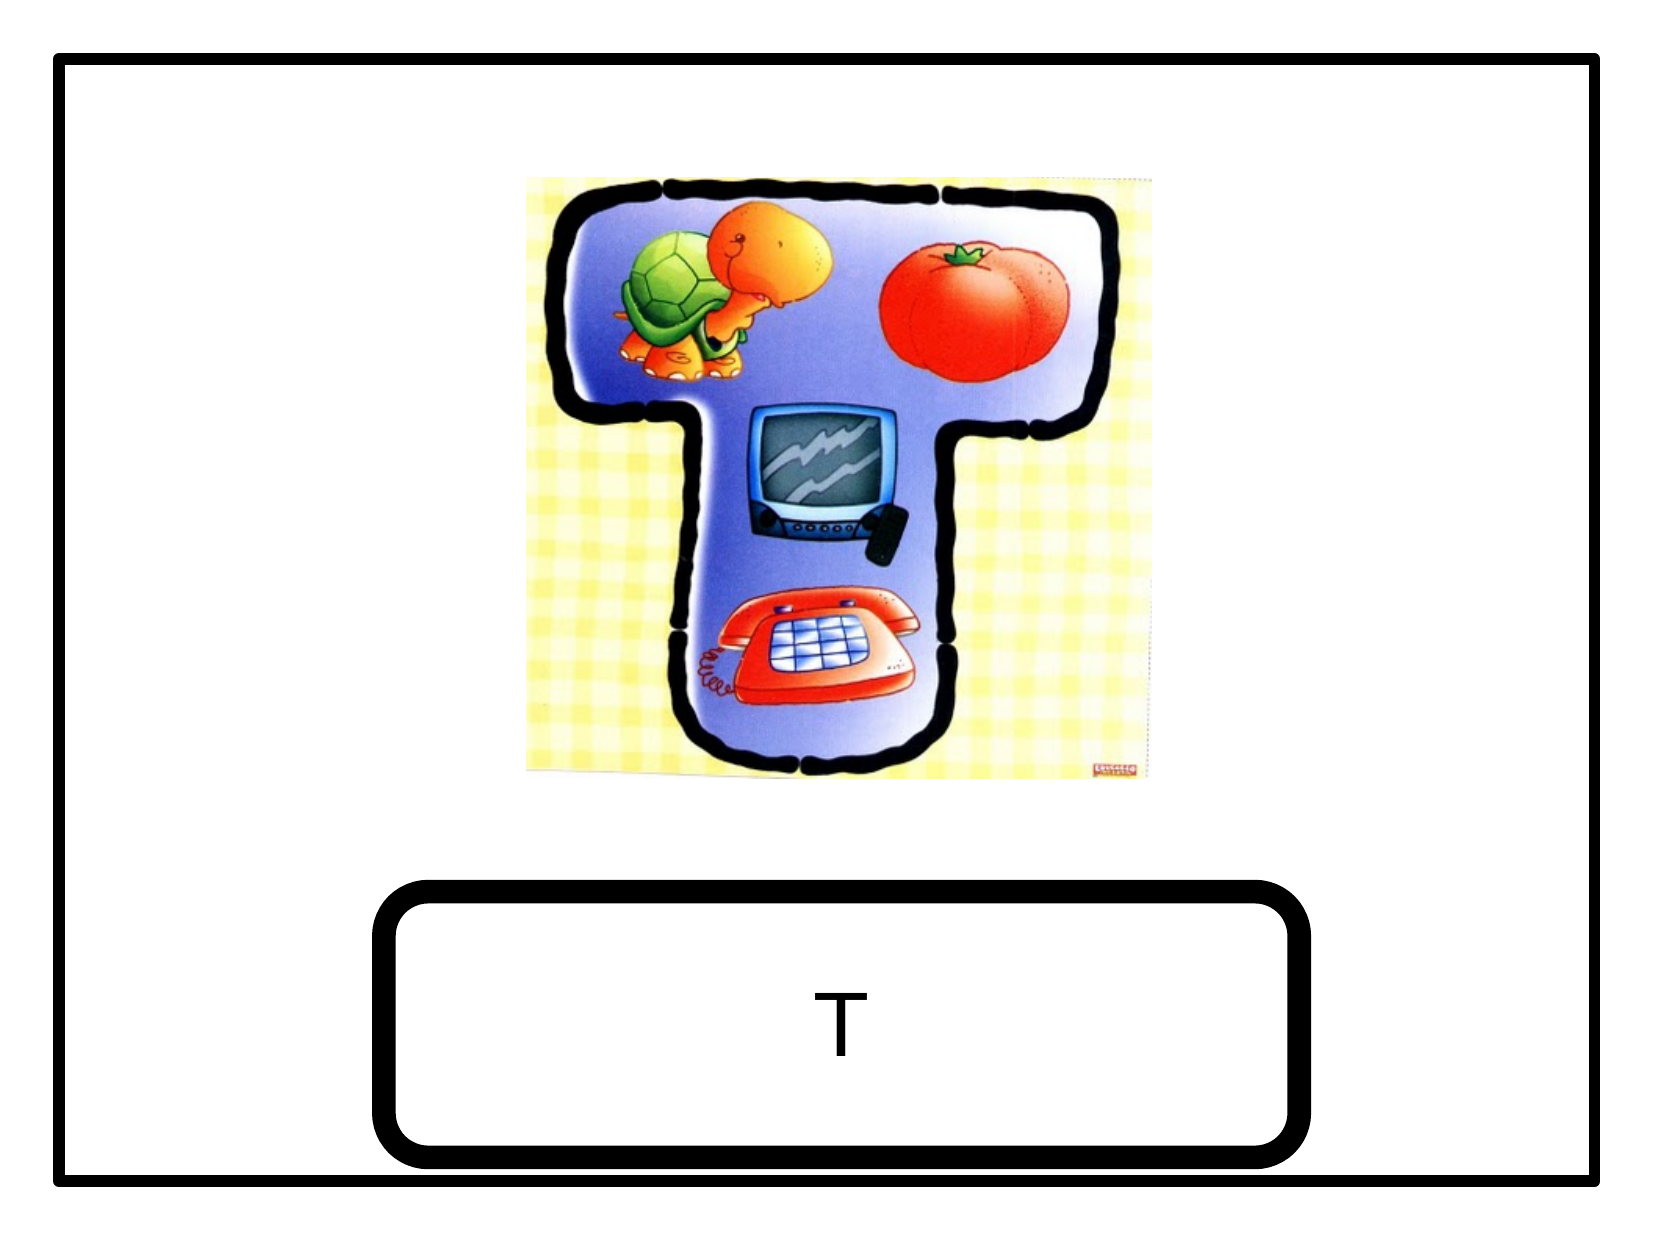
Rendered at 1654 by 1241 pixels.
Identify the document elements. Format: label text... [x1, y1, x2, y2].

text_box [59, 59, 1595, 1182]
text_box T [383, 891, 1300, 1158]
picture [526, 177, 1152, 779]
